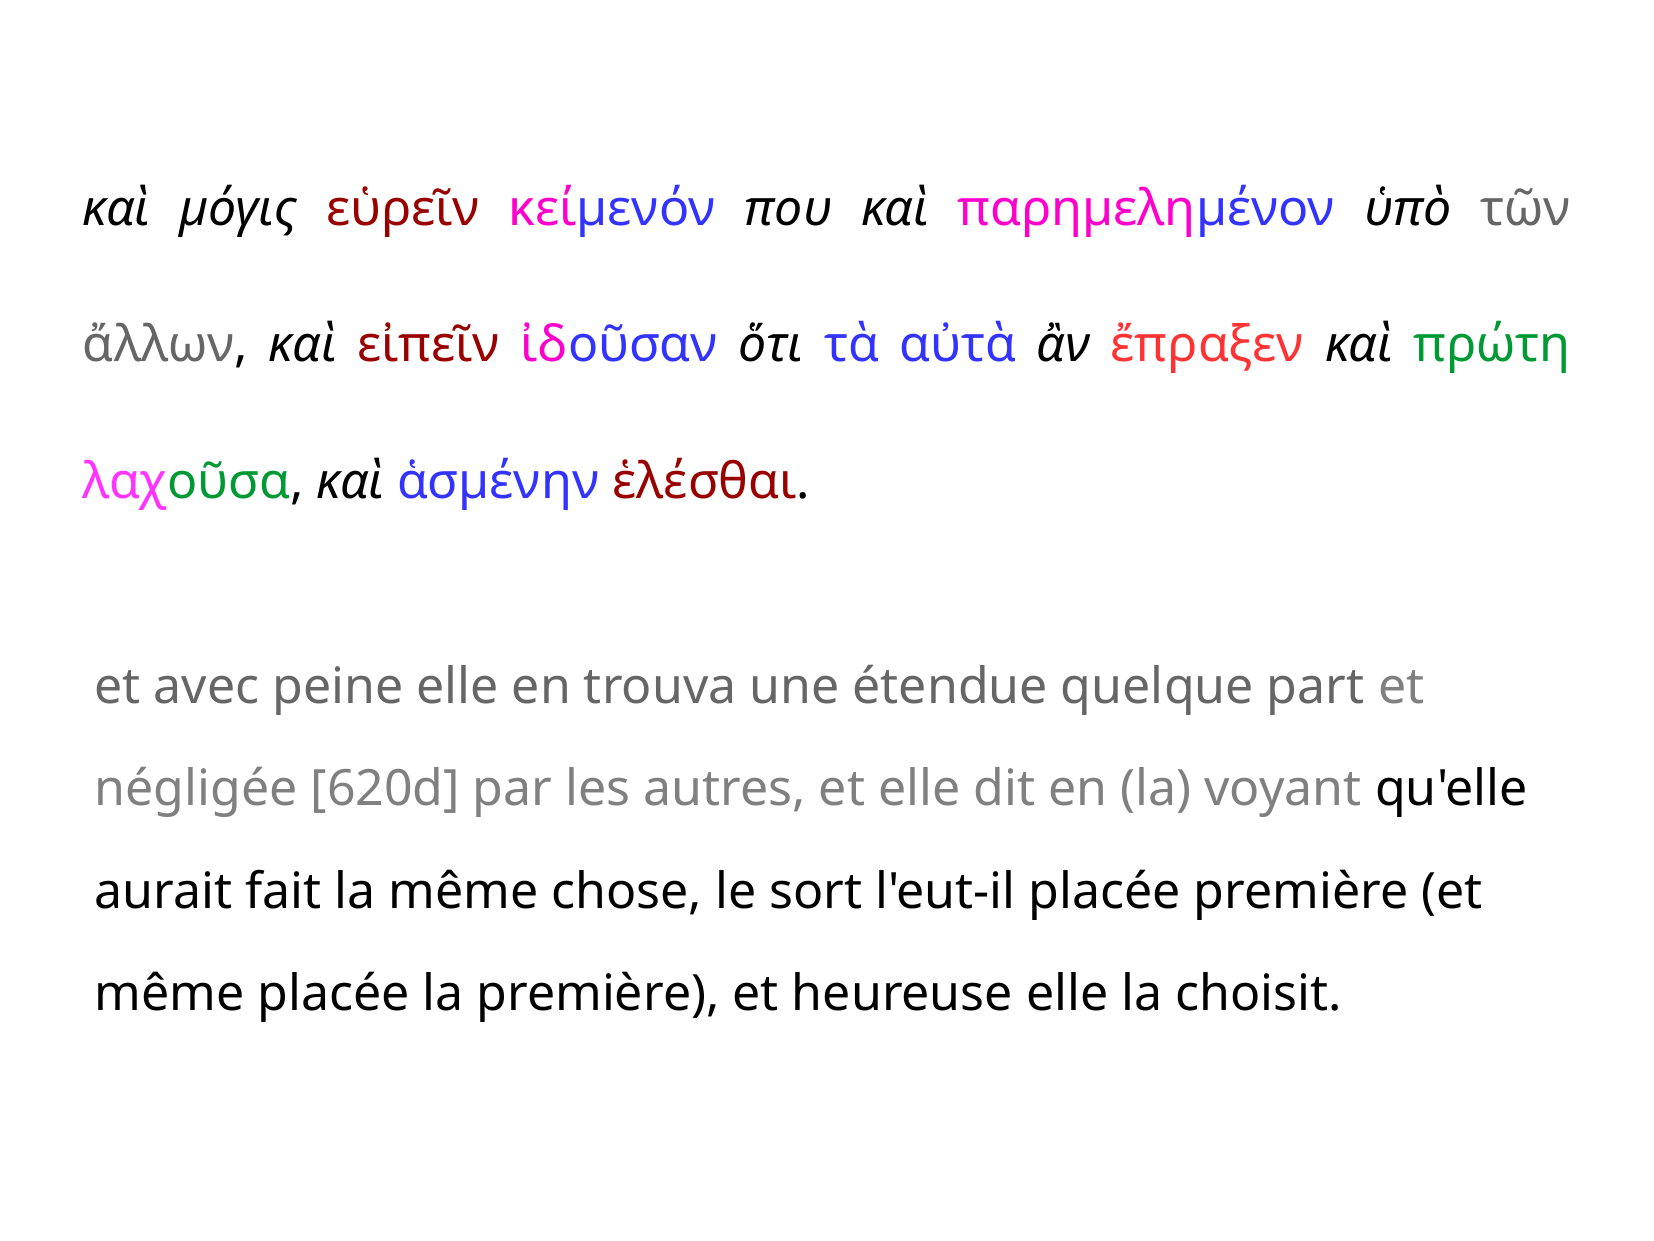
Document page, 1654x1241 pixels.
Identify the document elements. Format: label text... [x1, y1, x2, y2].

title καὶ μόγις εὑρεῖν κείμενόν που καὶ παρημελημένον ὑπὸ τῶν ἄλλων, καὶ εἰπεῖν ἰδοῦσαν ὅτι τὰ αὐτὰ ἂν ἔπραξεν καὶ πρώτη λαχοῦσα, καὶ ἁσμένην ἑλέσθαι. [82, 49, 1571, 567]
list et avec peine elle en trouva une étendue quelque part et négligée [620d] par les autres, et elle dit en (la) voyant qu'elle aurait fait la même chose, le sort l'eut-il placée première (et même placée la première), et heureuse elle la choisit. [94, 615, 1583, 1146]
